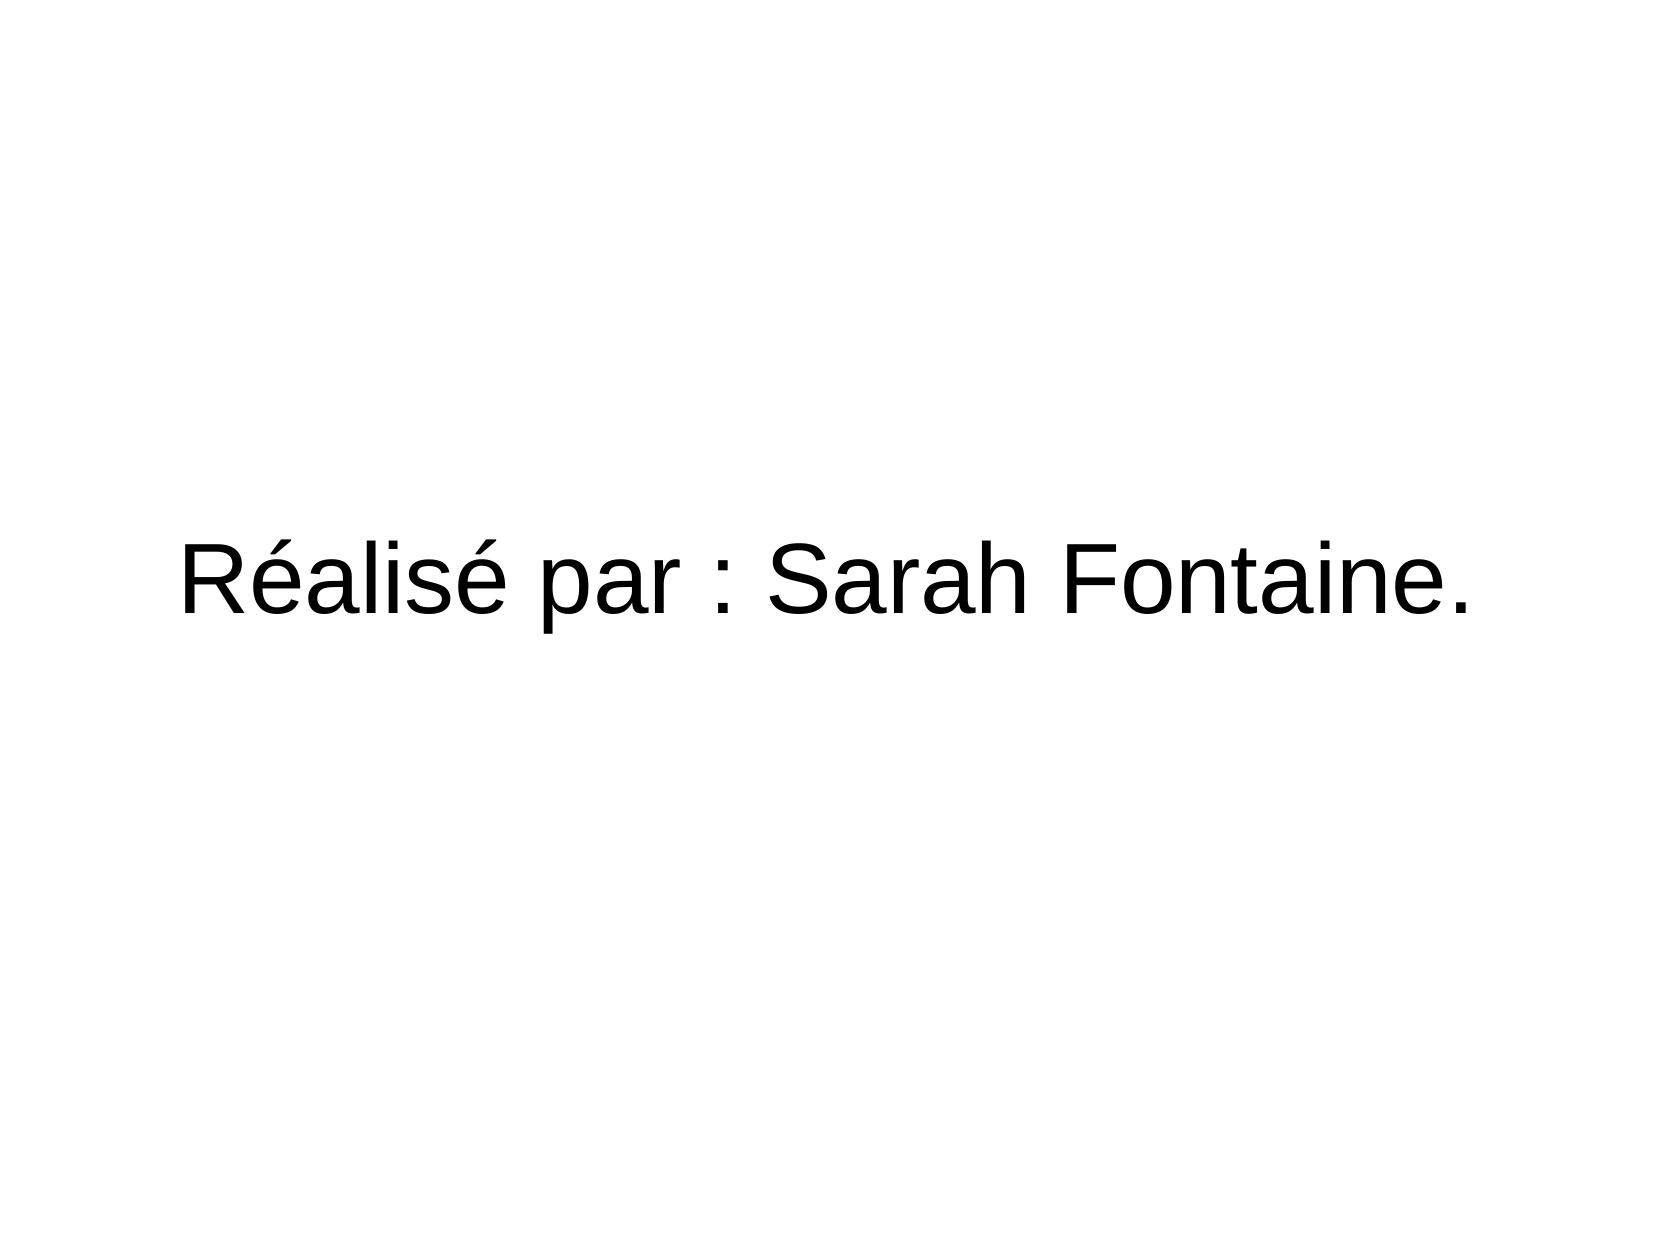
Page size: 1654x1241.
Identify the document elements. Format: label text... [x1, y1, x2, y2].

subtitle Réalisé par : Sarah Fontaine. [82, 56, 1571, 1102]
